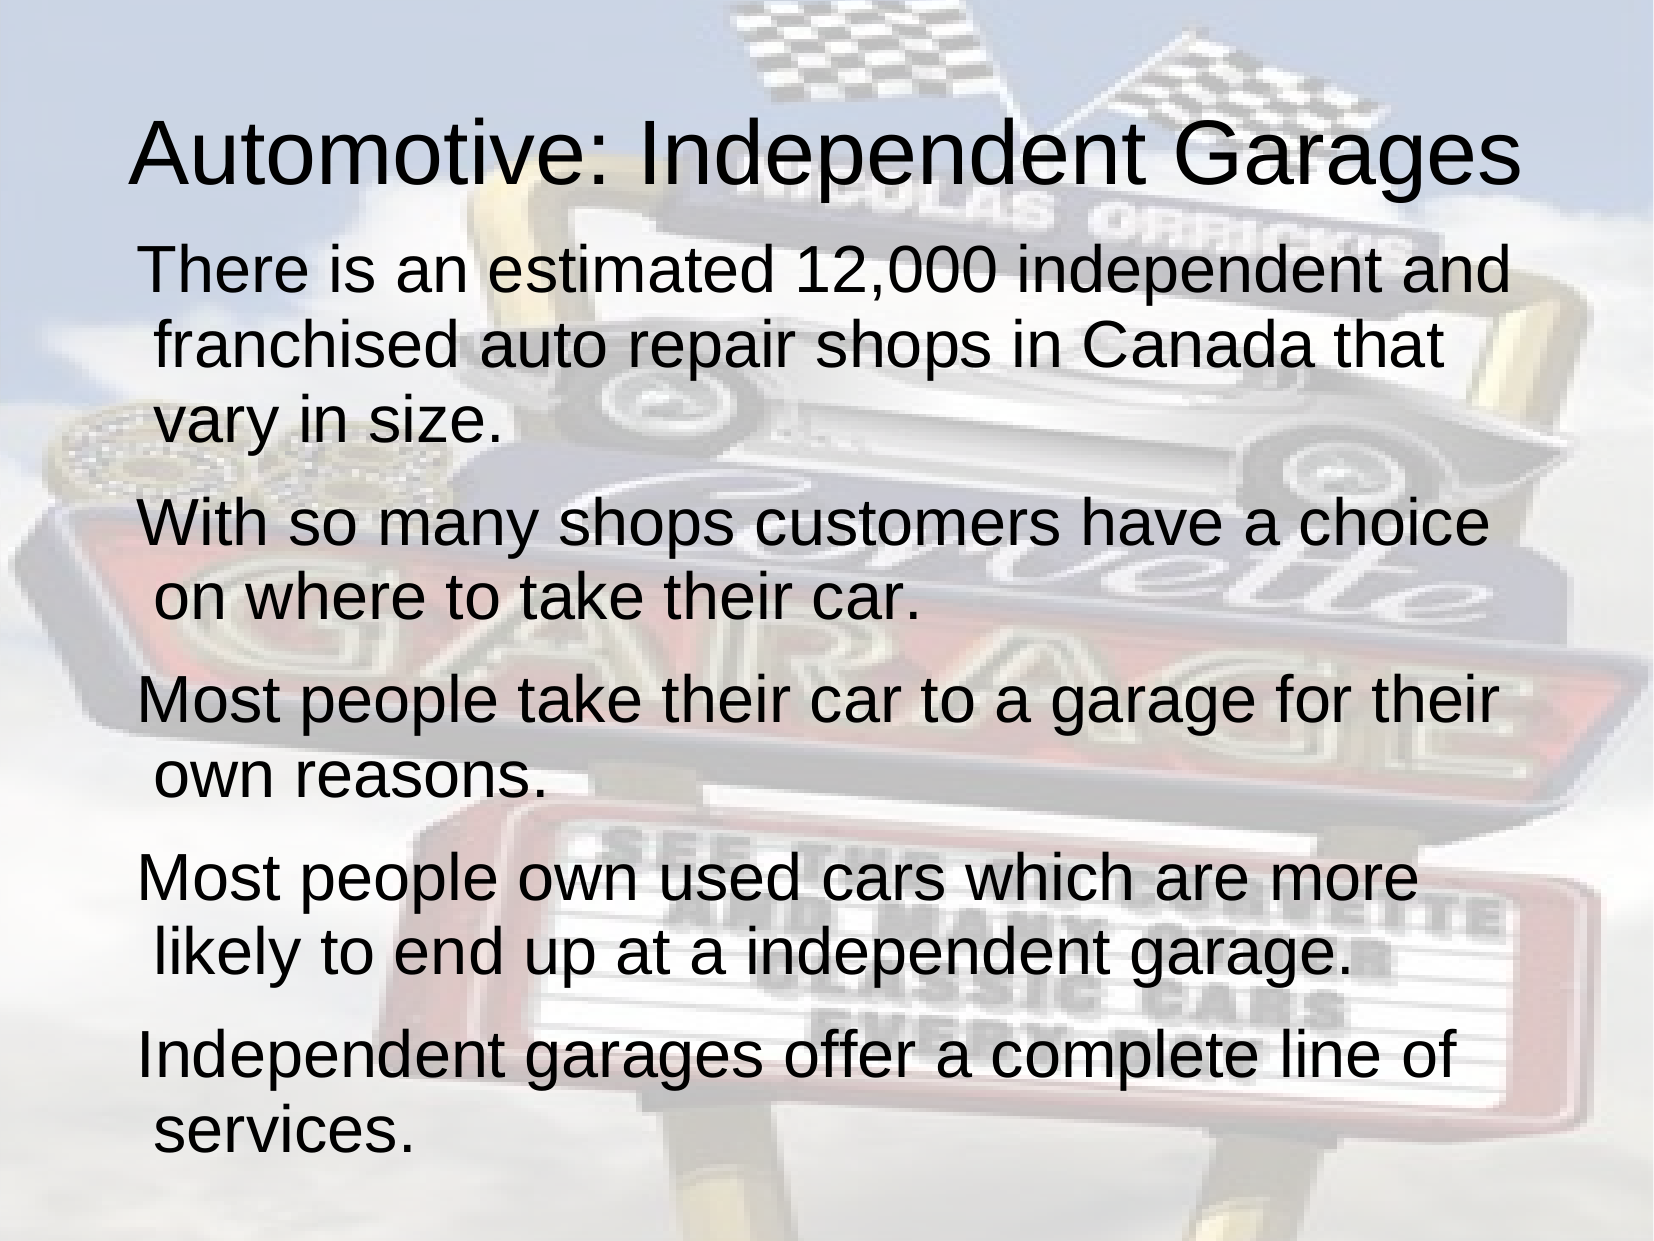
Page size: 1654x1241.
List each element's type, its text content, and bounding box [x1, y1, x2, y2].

title Automotive: Independent Garages [82, 49, 1571, 232]
subtitle There is an estimated 12,000 independent and franchised auto repair shops in Canada that vary in size. With so many shops customers have a choice on where to take their car. Most people take their car to a garage for their own reasons. Most people own used cars which are more likely to end up at a independent garage. Independent garages offer a complete line of services. [82, 232, 1571, 1167]
picture [0, 0, 1654, 1241]
